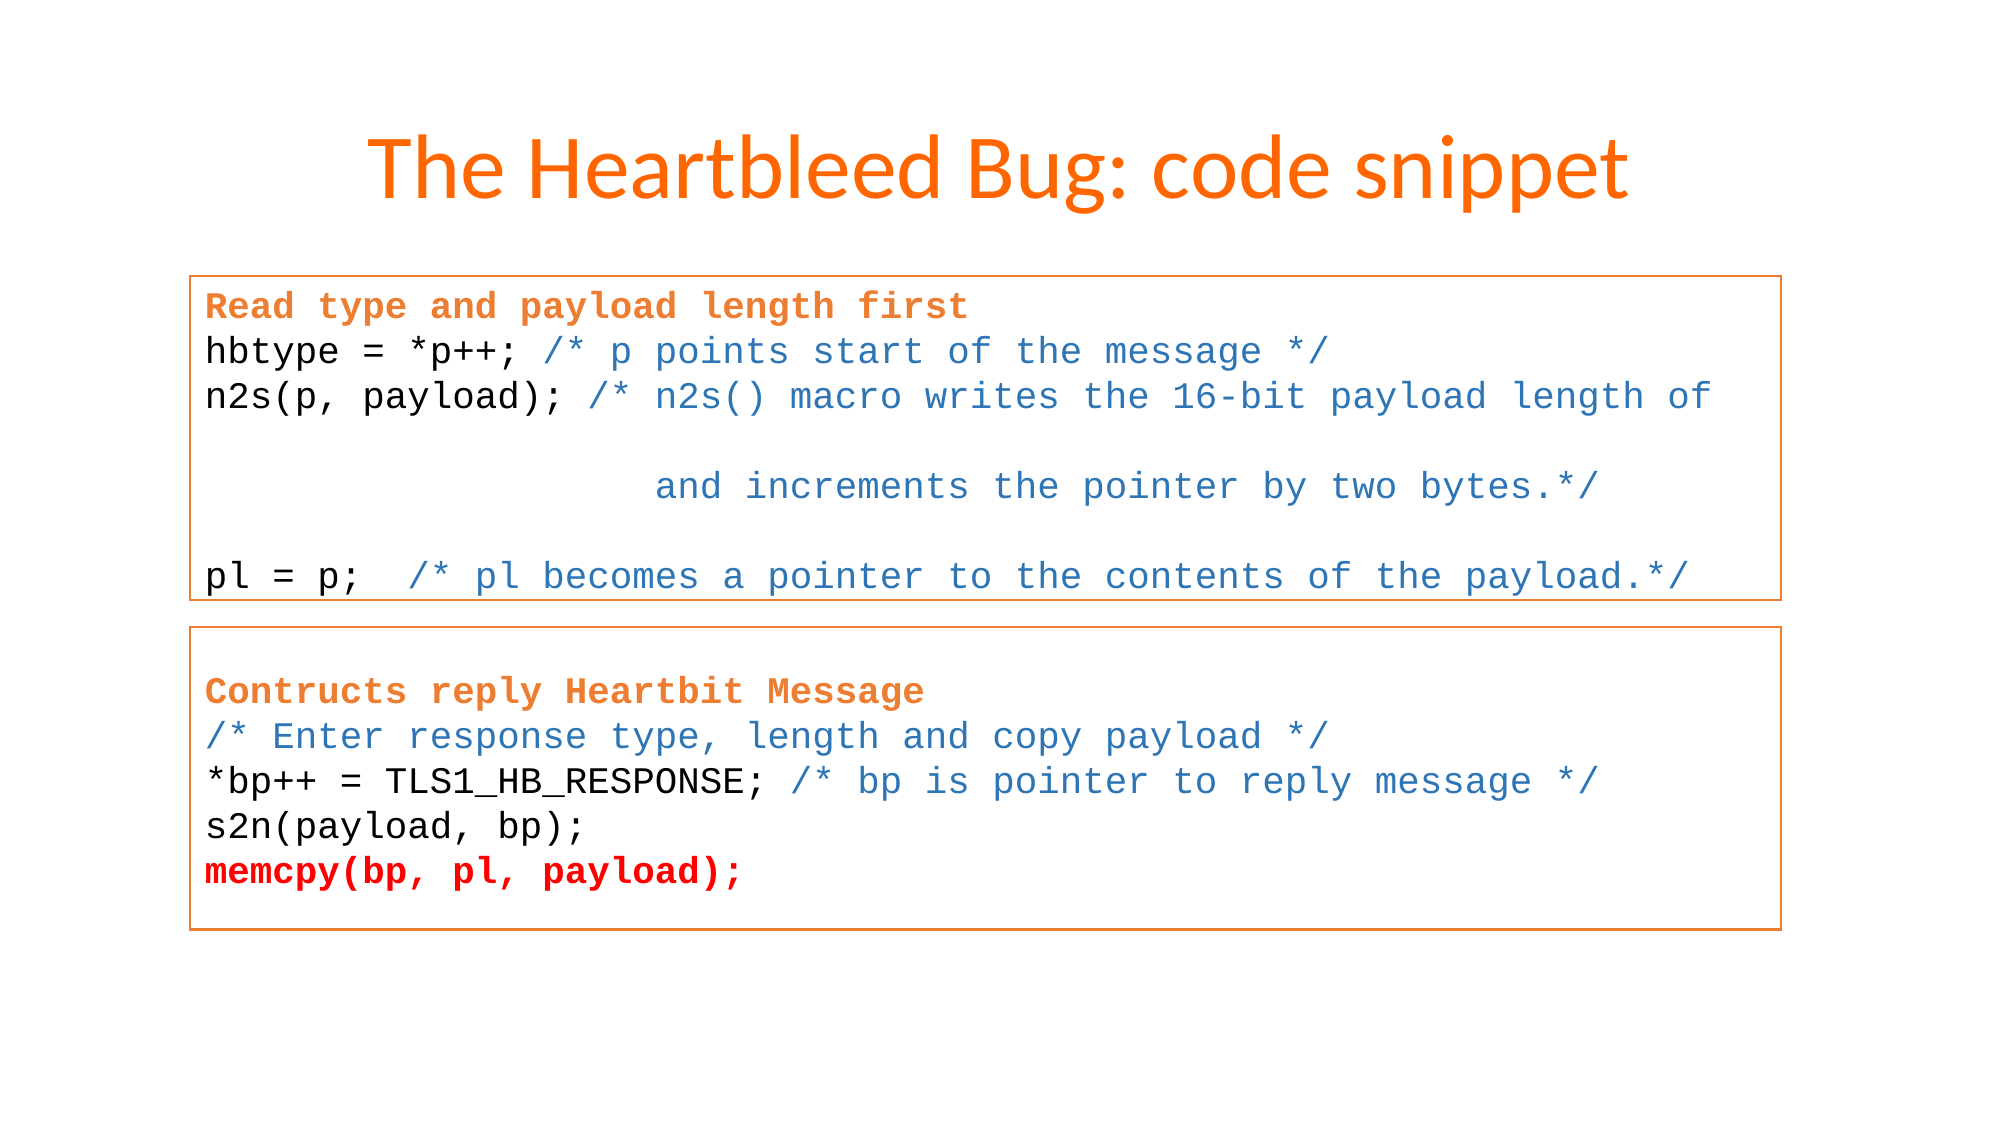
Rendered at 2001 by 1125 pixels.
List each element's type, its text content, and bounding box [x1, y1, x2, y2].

title The Heartbleed Bug: code snippet [137, 59, 1863, 278]
text_box Contructs reply Heartbit Message /* Enter response type, length and copy payload */ *bp++ = TLS1_HB_RESPONSE; /* bp is pointer to reply message */ s2n(payload, bp); memcpy(bp, pl, payload); [190, 626, 1782, 930]
text_box Read type and payload length first hbtype = *p++; /* p points start of the message */ n2s(p, payload); /* n2s() macro writes the 16-bit payload length of and increments the pointer by two bytes.*/ pl = p; /* pl becomes a pointer to the contents of the payload.*/ [190, 276, 1782, 600]
